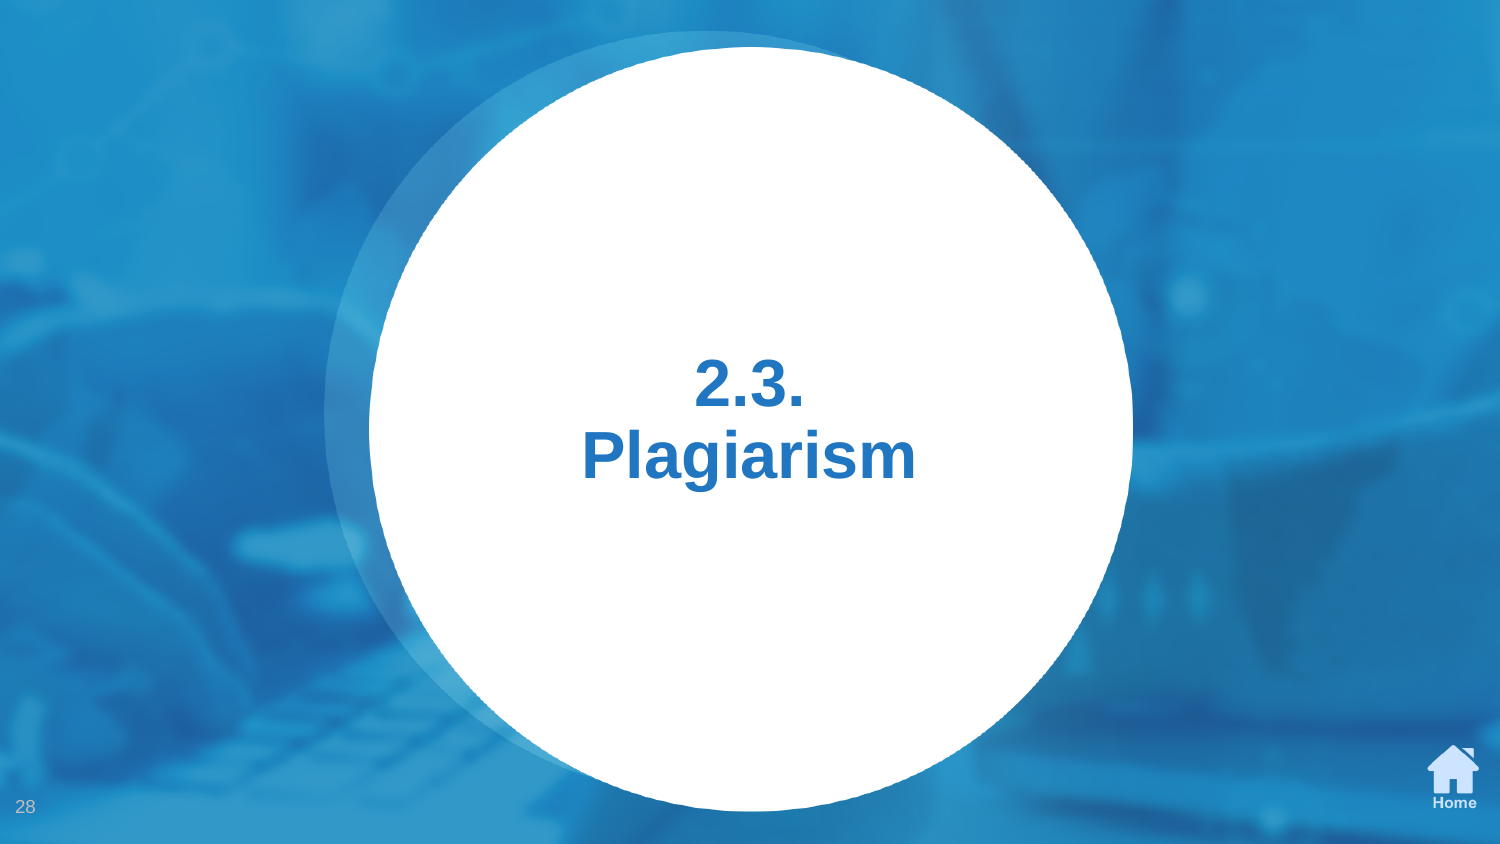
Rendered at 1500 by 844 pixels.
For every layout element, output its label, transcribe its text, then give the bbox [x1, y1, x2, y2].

title 2.3. Plagiarism [440, 222, 1060, 619]
text_box 28 [0, 783, 338, 829]
